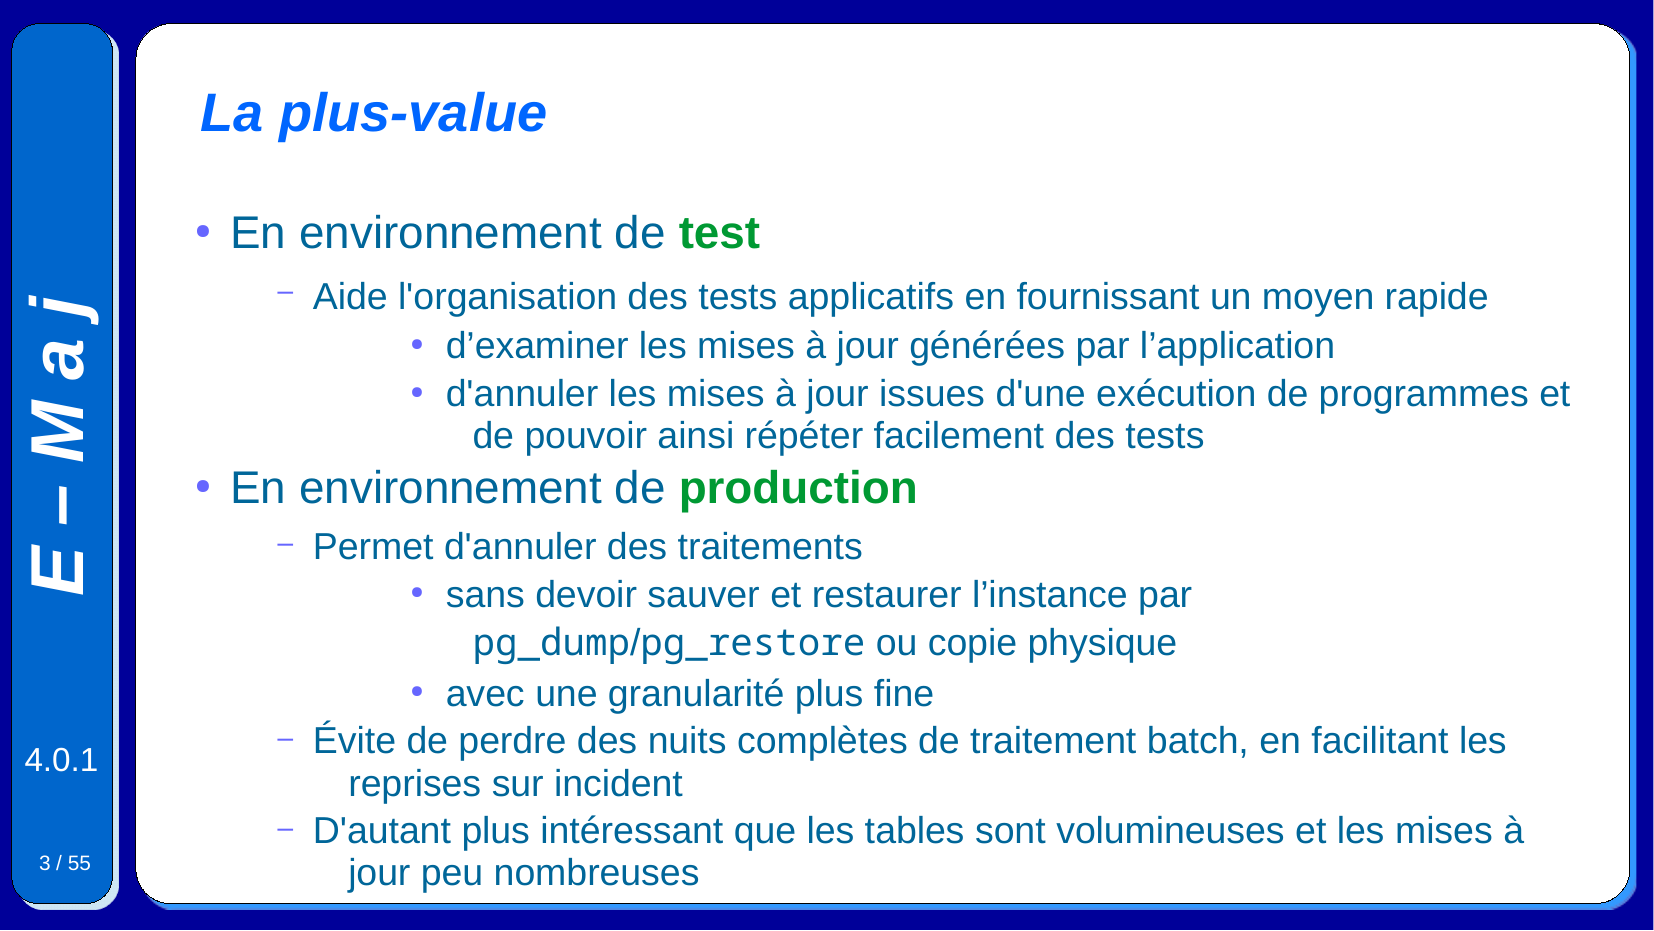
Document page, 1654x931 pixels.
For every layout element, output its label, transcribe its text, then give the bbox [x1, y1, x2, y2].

list En environnement de test Aide l'organisation des tests applicatifs en fournissant un moyen rapide d’examiner les mises à jour générées par l’application d'annuler les mises à jour issues d'une exécution de programmes et de pouvoir ainsi répéter facilement des tests En environnement de production Permet d'annuler des traitements sans devoir sauver et restaurer l’instance par pg_dump/pg_restore ou copie physique avec une granularité plus fine Évite de perdre des nuits complètes de traitement batch, en facilitant les reprises sur incident D'autant plus intéressant que les tables sont volumineuses et les mises à jour peu nombreuses [177, 206, 1587, 889]
title La plus-value [200, 34, 1575, 191]
